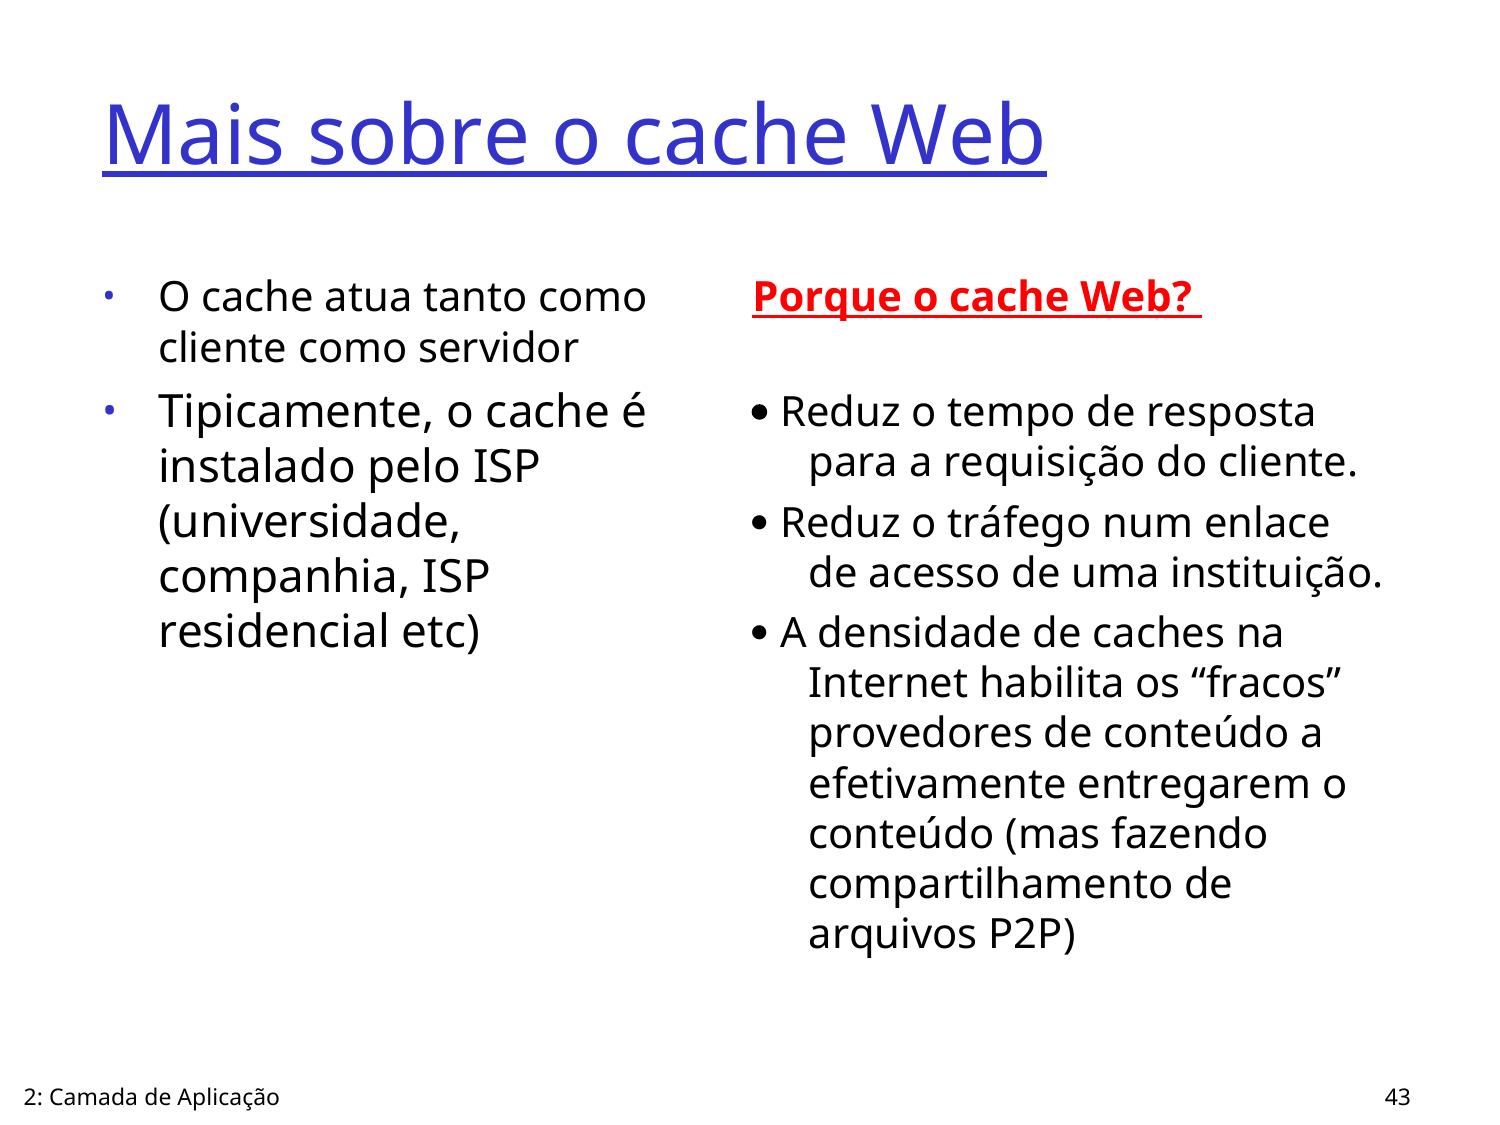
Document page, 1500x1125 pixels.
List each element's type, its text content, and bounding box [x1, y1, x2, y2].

list O cache atua tanto como cliente como servidor Tipicamente, o cache é instalado pelo ISP (universidade, companhia, ISP residencial etc) [87, 262, 713, 779]
title Mais sobre o cache Web [87, 37, 1363, 225]
list Porque o cache Web?  Reduz o tempo de resposta para a requisição do cliente.  Reduz o tráfego num enlace de acesso de uma instituição.  A densidade de caches na Internet habilita os “fracos” provedores de conteúdo a efetivamente entregarem o conteúdo (mas fazendo compartilhamento de arquivos P2P) [737, 262, 1406, 1026]
